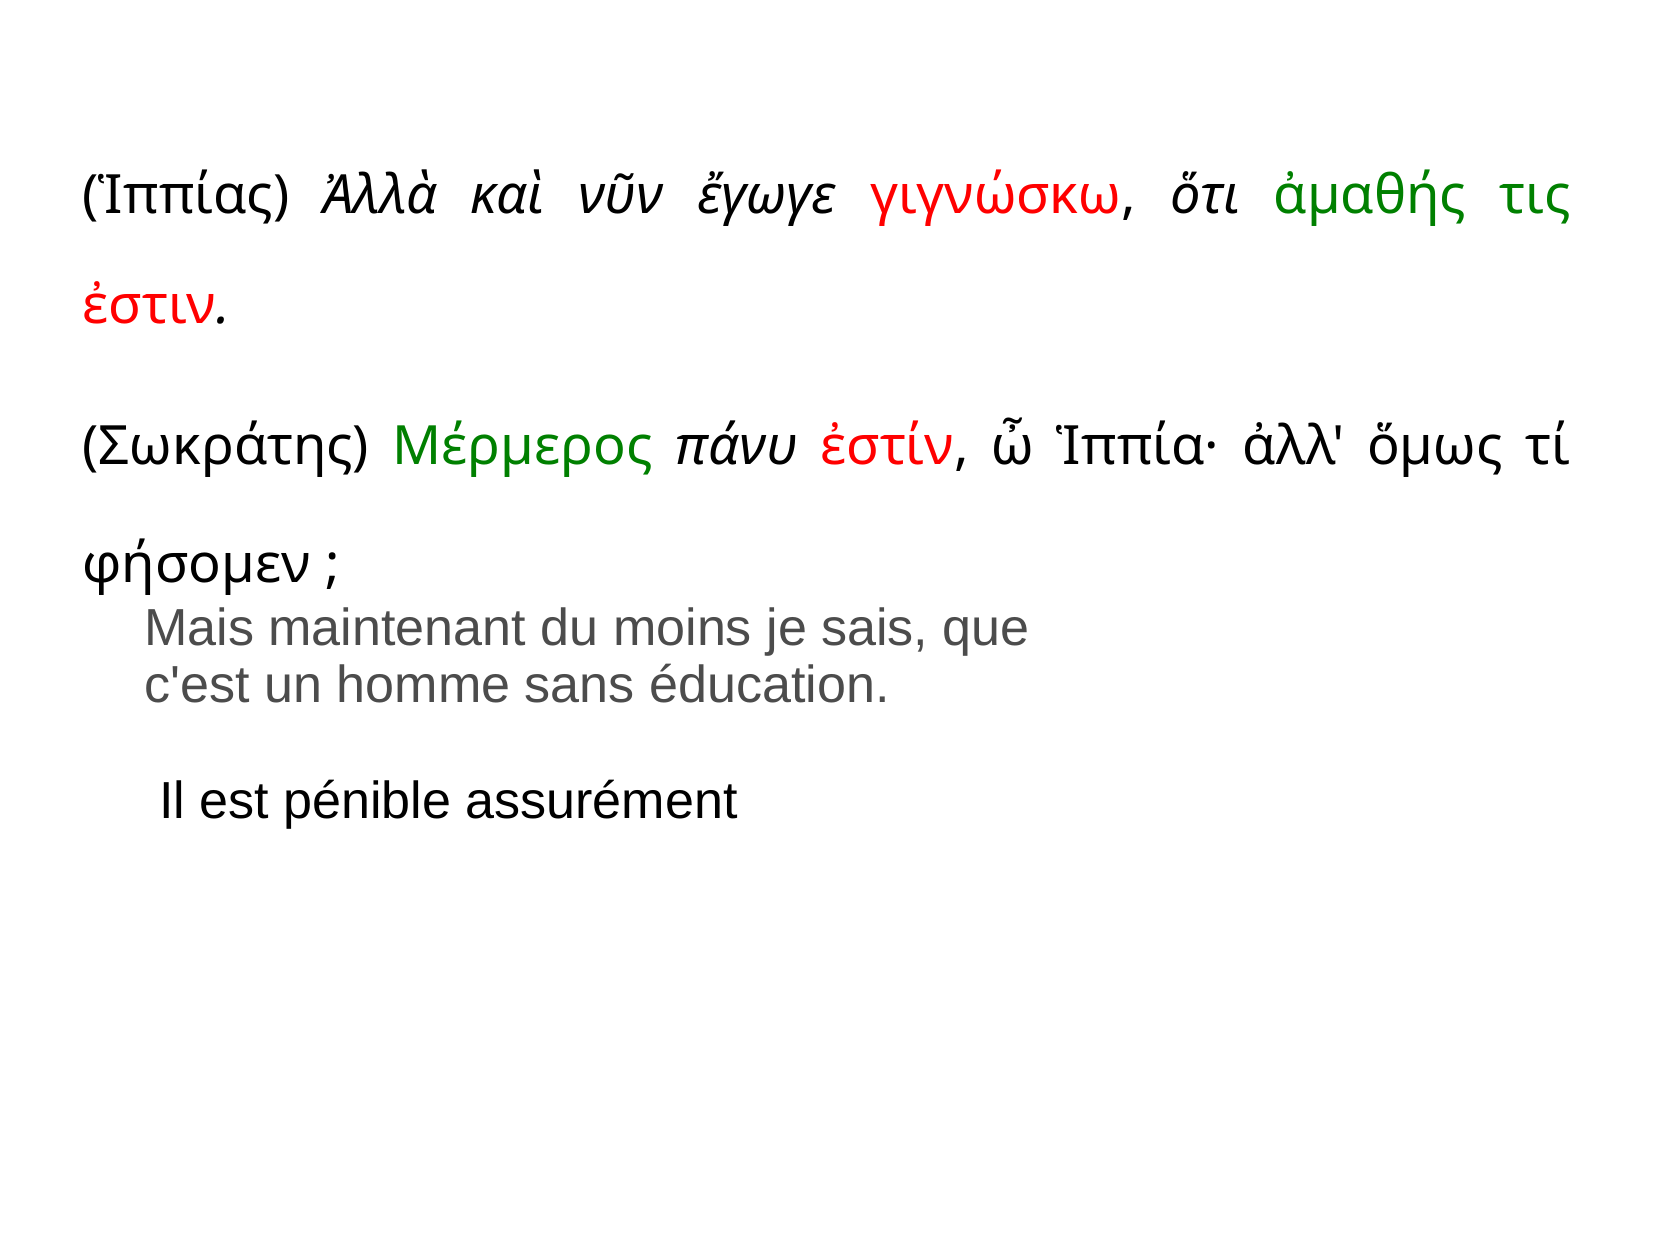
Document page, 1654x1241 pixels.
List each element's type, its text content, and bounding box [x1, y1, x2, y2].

text_box Mais maintenant du moins je sais, que c'est un homme sans éducation. Il est pénible assurément [129, 590, 1052, 1052]
list (Ἱππίας) Ἀλλὰ καὶ νῦν ἔγωγε γιγνώσκω, ὅτι ἀμαθής τις ἐστιν. (Σωκράτης) Μέρμερος πάνυ ἐστίν, ὦ Ἱππία· ἀλλ' ὅμως τί φήσομεν ; [82, 118, 1571, 1109]
